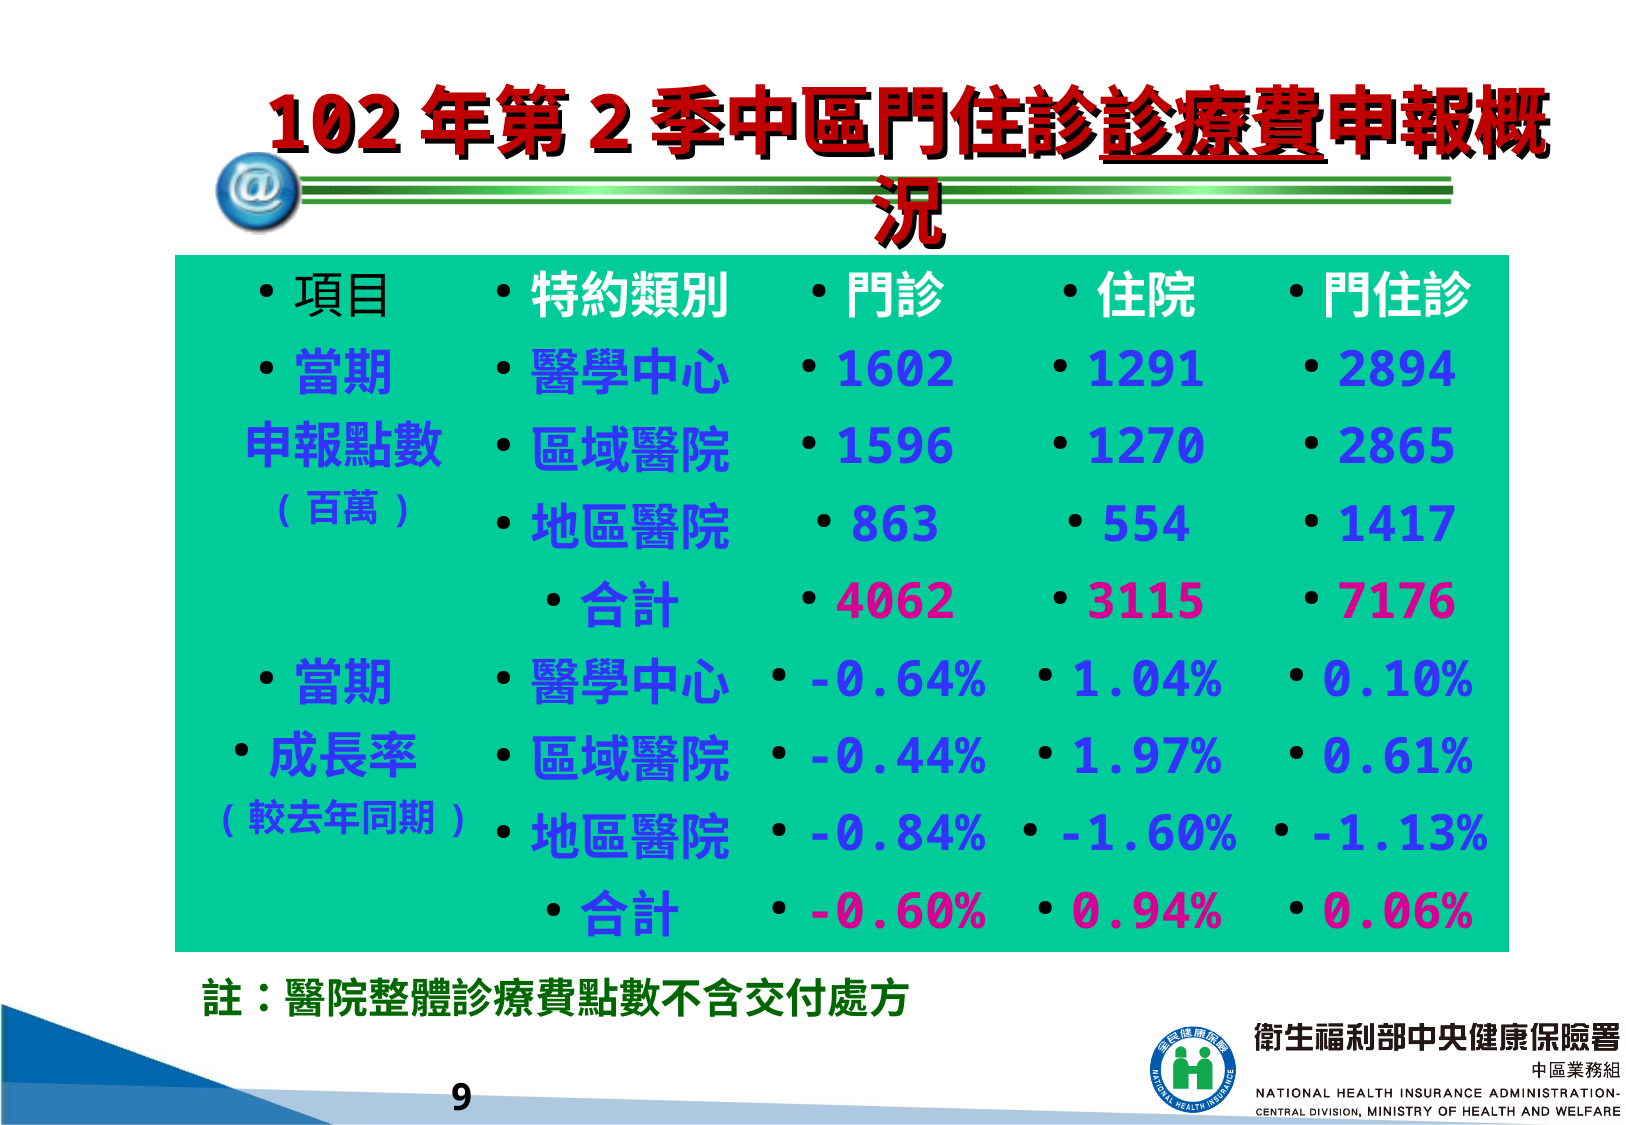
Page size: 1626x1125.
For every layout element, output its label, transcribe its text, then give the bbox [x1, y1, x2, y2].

table_cell 1270 [1007, 410, 1251, 488]
table_header 住院 [1007, 255, 1251, 333]
table_cell 區域醫院 [476, 720, 749, 797]
table_cell 醫學中心 [476, 643, 749, 720]
table_header 門診 [749, 255, 1007, 333]
table_cell 0.10% [1251, 643, 1509, 720]
table_cell 0.06% [1251, 875, 1509, 952]
table_header 項目 [175, 255, 476, 333]
table_cell -1.13% [1251, 797, 1509, 875]
table_cell 地區醫院 [476, 797, 749, 875]
table_header 特約類別 [476, 255, 749, 333]
table_cell 當期 成長率 (較去年同期) [175, 643, 476, 952]
text_box [435, 1065, 815, 1125]
table_cell 地區醫院 [476, 488, 749, 565]
table_cell -0.60% [749, 875, 1007, 952]
table_cell 863 [749, 488, 1007, 565]
table_cell 1.97% [1007, 720, 1251, 797]
table_cell 3115 [1007, 565, 1251, 643]
table_cell -0.44% [749, 720, 1007, 797]
table_cell 554 [1007, 488, 1251, 565]
title 102年第2季中區門住診診療費申報概況 [221, 66, 1593, 254]
table_cell 1.04% [1007, 643, 1251, 720]
table_cell 醫學中心 [476, 333, 749, 410]
table_cell 4062 [749, 565, 1007, 643]
table_header 門住診 [1251, 255, 1509, 333]
table_cell 1417 [1251, 488, 1509, 565]
table_cell -0.64% [749, 643, 1007, 720]
table_cell 1291 [1007, 333, 1251, 410]
table_cell 2865 [1251, 410, 1509, 488]
table_cell 0.61% [1251, 720, 1509, 797]
table_cell 區域醫院 [476, 410, 749, 488]
table_cell 合計 [476, 565, 749, 643]
table_cell 1596 [749, 410, 1007, 488]
table_cell 合計 [476, 875, 749, 952]
table_cell 2894 [1251, 333, 1509, 410]
table_cell -0.84% [749, 797, 1007, 875]
table_cell -1.60% [1007, 797, 1251, 875]
table_cell 7176 [1251, 565, 1509, 643]
table_cell 0.94% [1007, 875, 1251, 952]
table_cell 1602 [749, 333, 1007, 410]
table_cell 當期 申報點數 (百萬) [175, 333, 476, 643]
text_box 註：醫院整體診療費點數不含交付處方 [186, 964, 1037, 1030]
